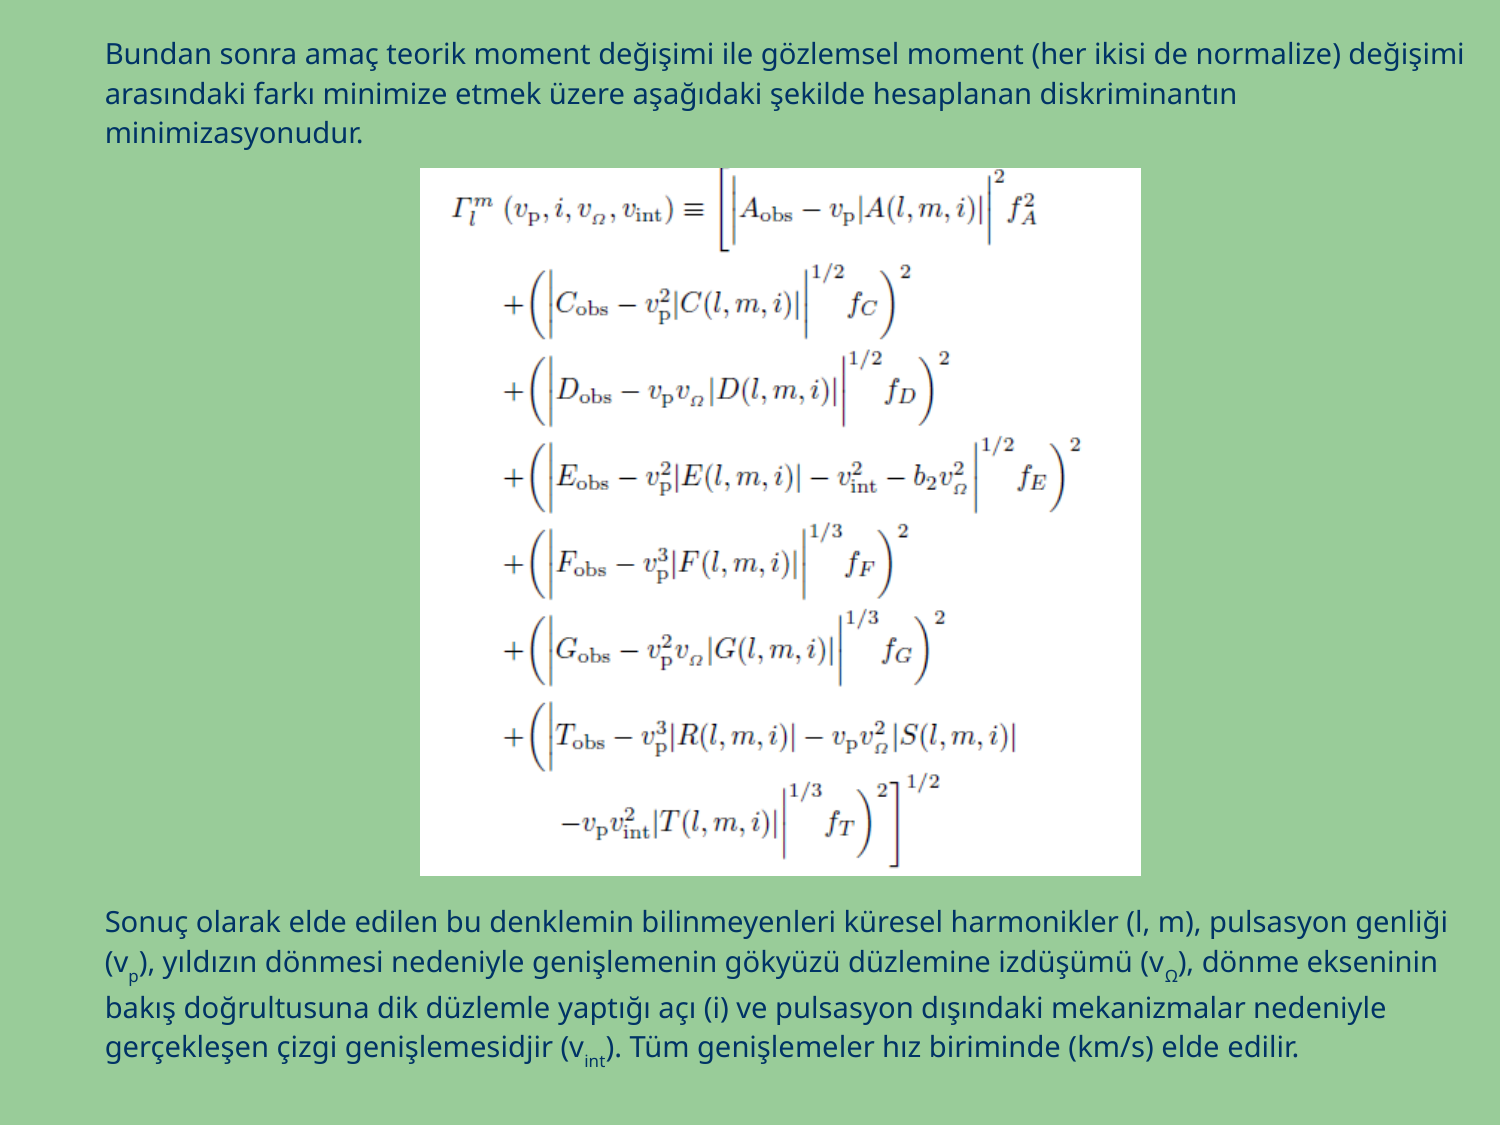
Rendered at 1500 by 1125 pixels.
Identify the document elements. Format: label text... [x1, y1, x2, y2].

text_box Sonuç olarak elde edilen bu denklemin bilinmeyenleri küresel harmonikler (l, m), pulsasyon genliği (vp), yıldızın dönmesi nedeniyle genişlemenin gökyüzü düzlemine izdüşümü (vΩ), dönme ekseninin bakış doğrultusuna dik düzlemle yaptığı açı (i) ve pulsasyon dışındaki mekanizmalar nedeniyle gerçekleşen çizgi genişlemesidjir (vint). Tüm genişlemeler hız biriminde (km/s) elde edilir. [90, 894, 1486, 1102]
picture [420, 168, 1141, 876]
text_box Bundan sonra amaç teorik moment değişimi ile gözlemsel moment (her ikisi de normalize) değişimi arasındaki farkı minimize etmek üzere aşağıdaki şekilde hesaplanan diskriminantın minimizasyonudur. [90, 25, 1486, 149]
